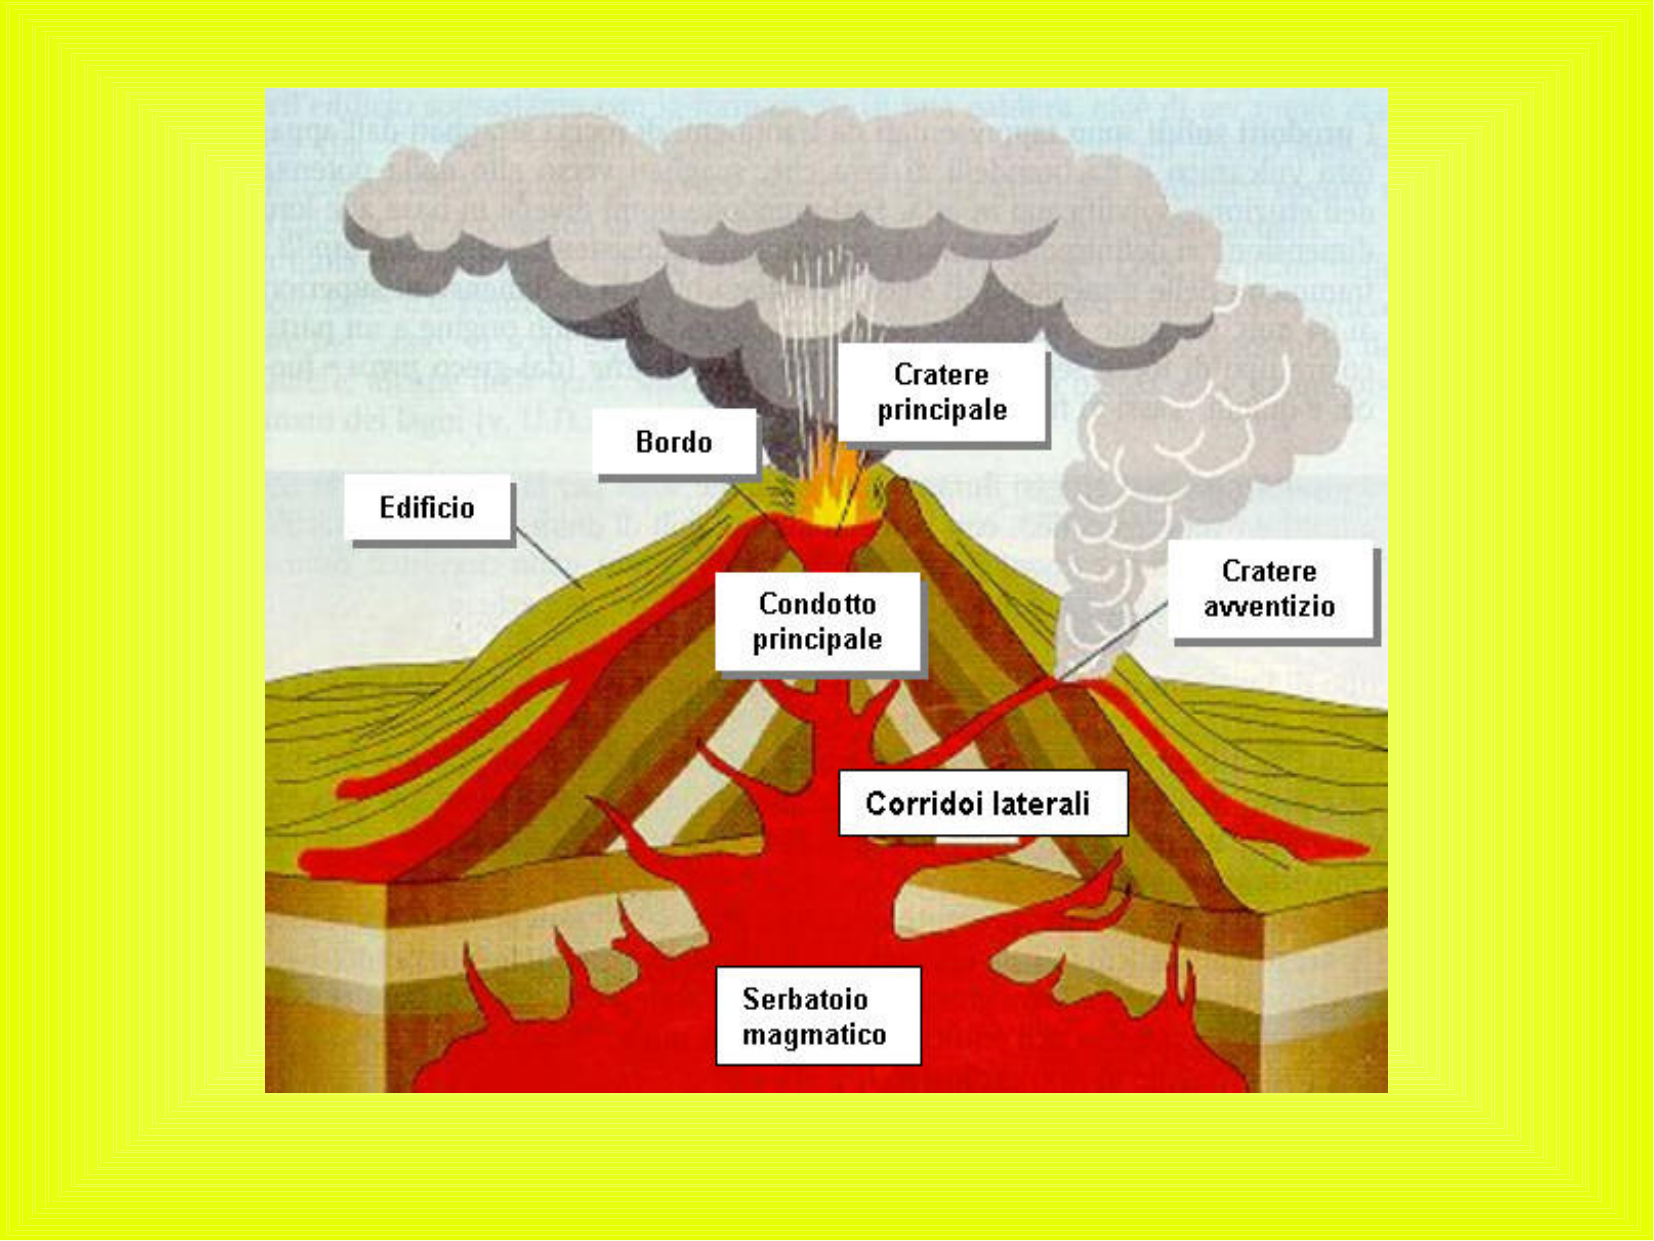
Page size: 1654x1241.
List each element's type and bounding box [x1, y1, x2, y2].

picture [265, 88, 1388, 1093]
